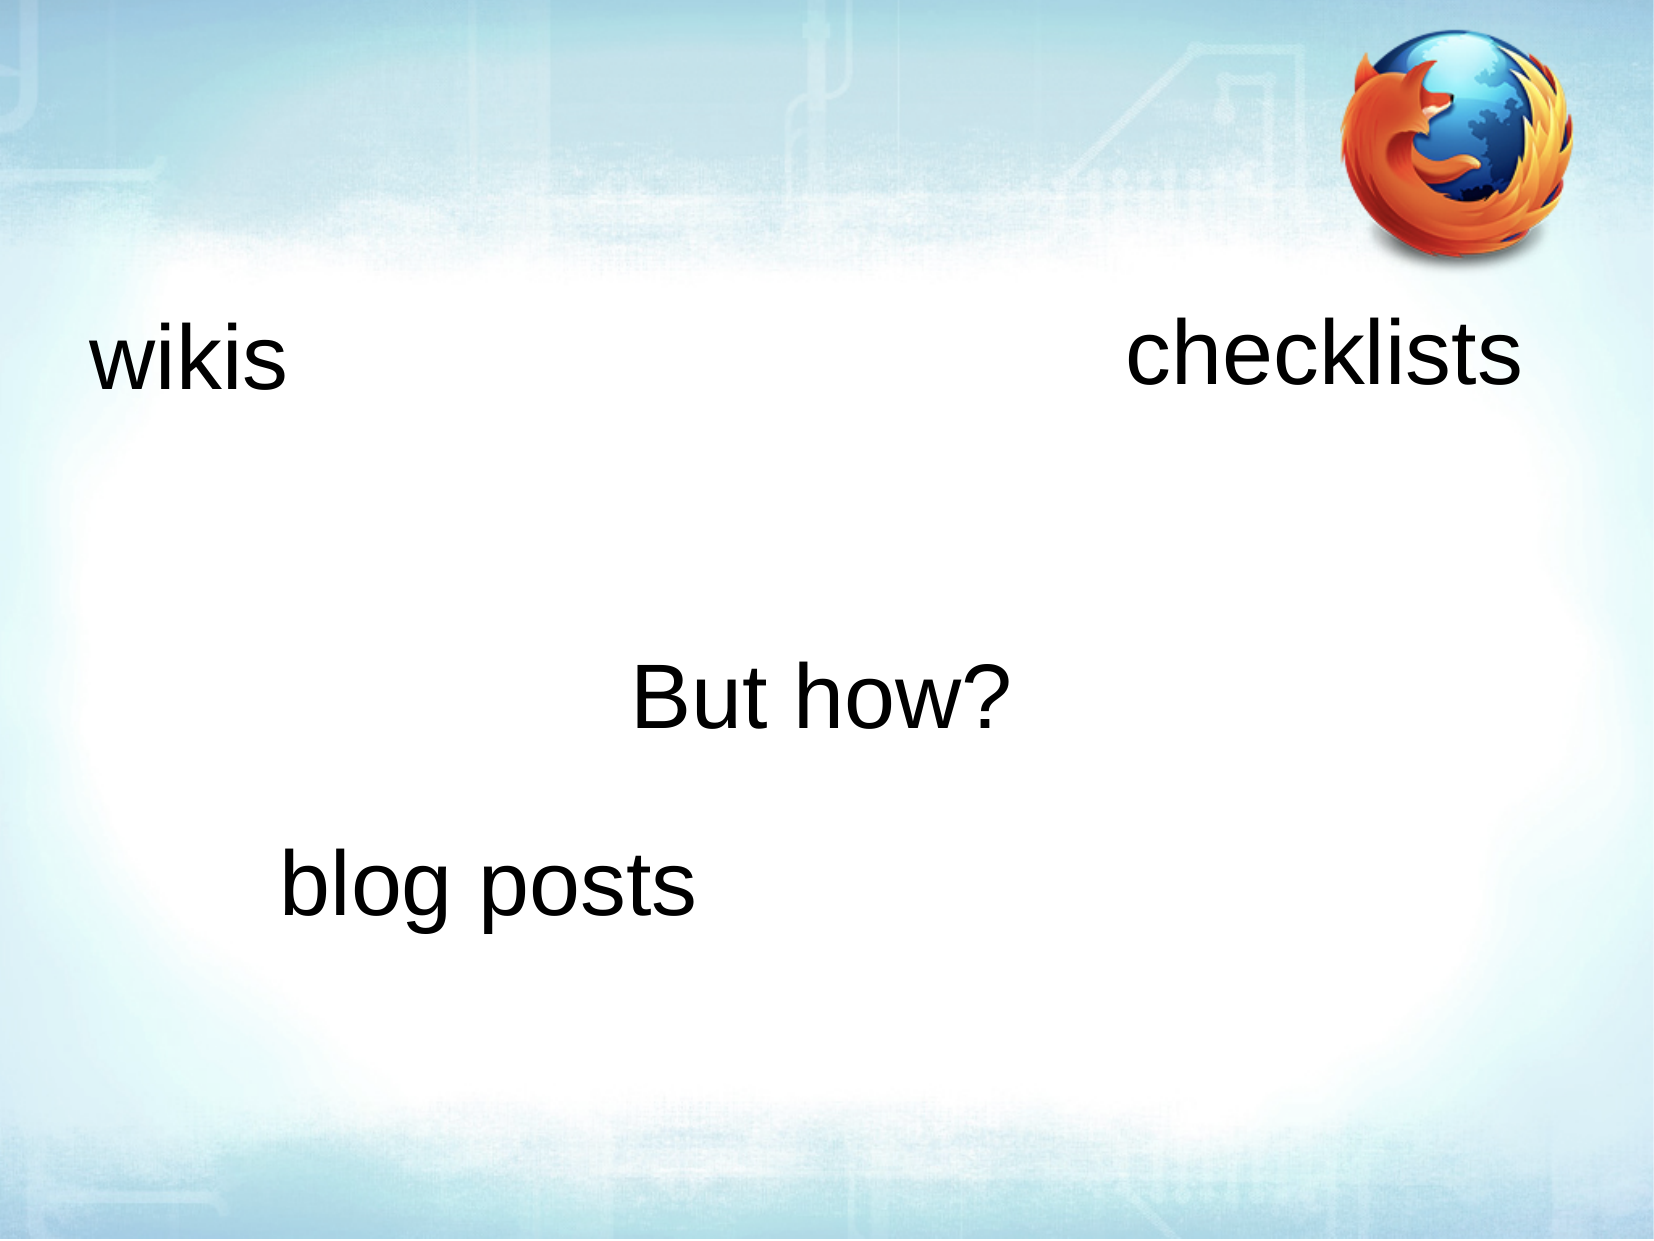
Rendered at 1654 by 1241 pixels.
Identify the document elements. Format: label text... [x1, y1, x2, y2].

title But how? [13, 594, 1630, 801]
text_box wikis [75, 300, 304, 418]
text_box checklists [1110, 295, 1538, 413]
picture [0, 0, 1654, 1239]
text_box blog posts [265, 826, 713, 944]
